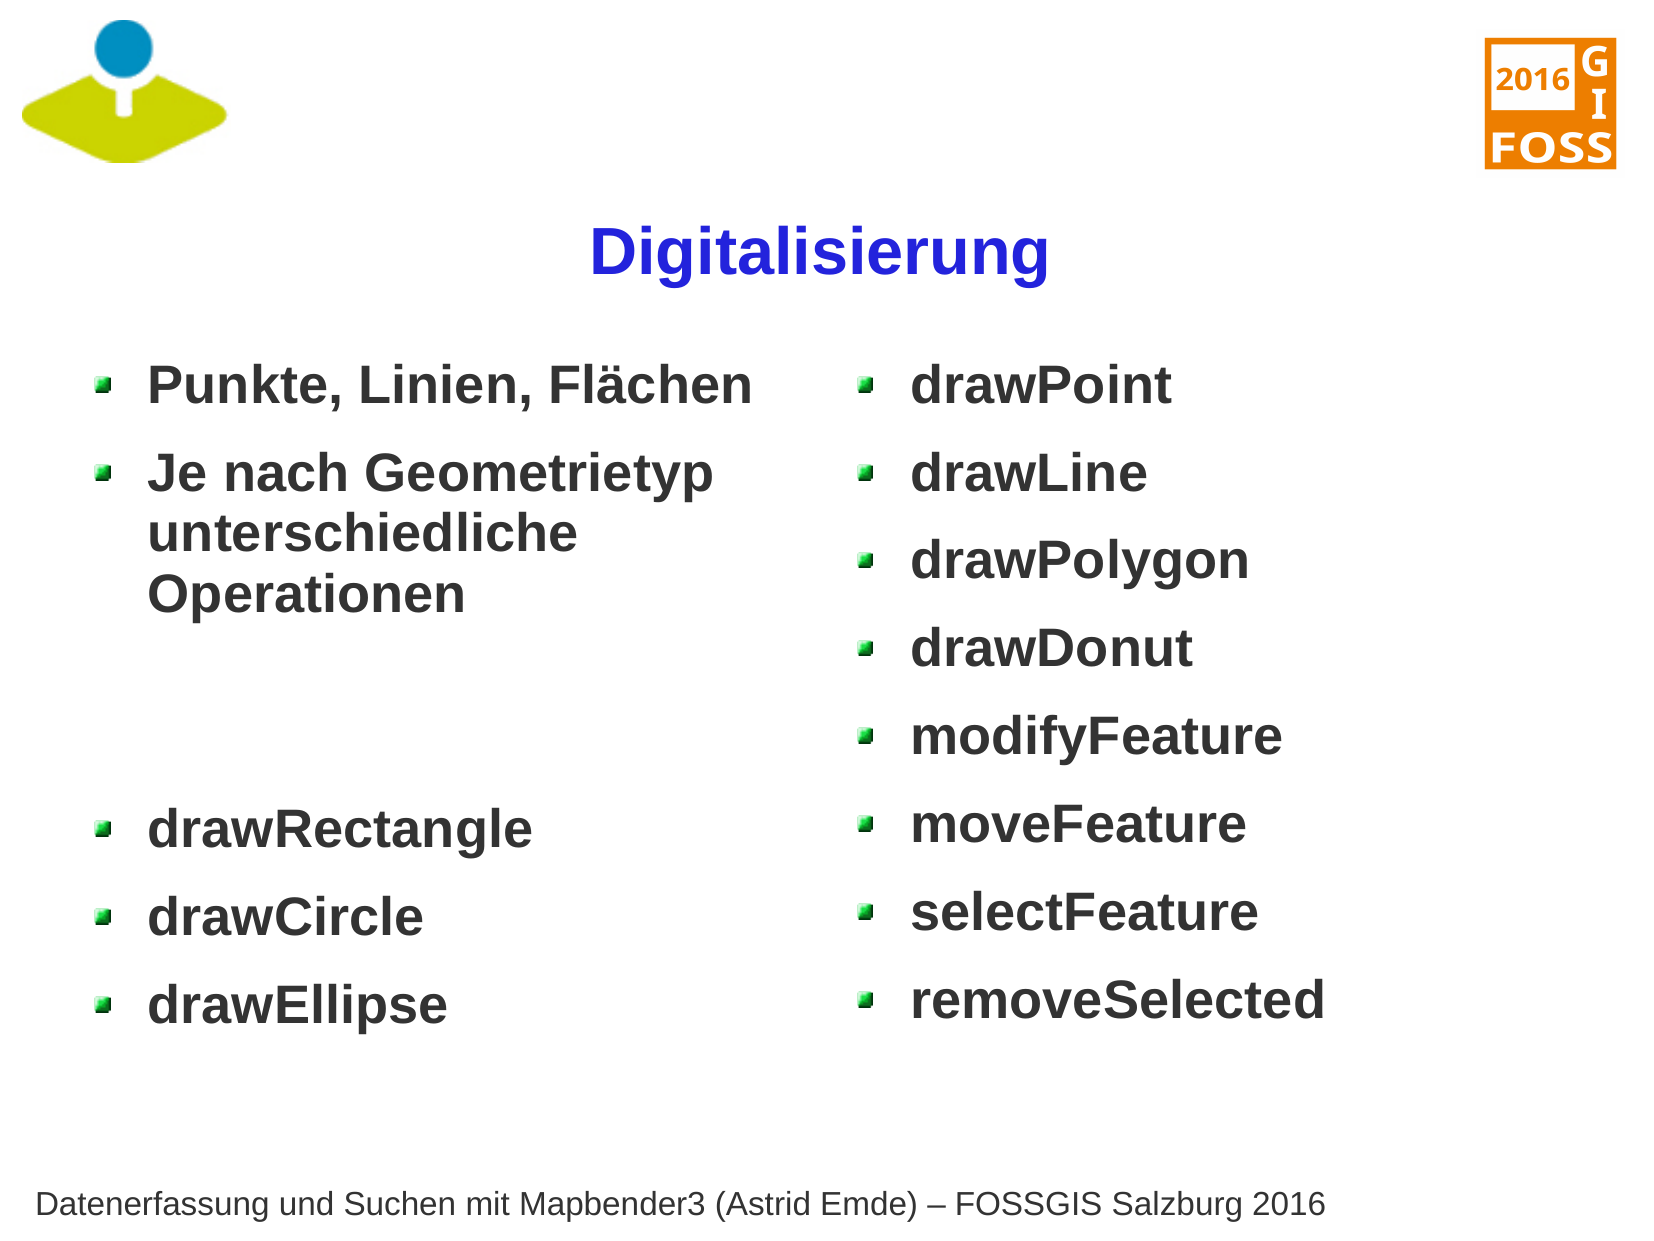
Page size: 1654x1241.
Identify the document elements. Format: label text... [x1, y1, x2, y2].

picture [22, 20, 231, 163]
title Digitalisierung [76, 177, 1565, 325]
list drawPoint drawLine drawPolygon drawDonut modifyFeature moveFeature selectFeature removeSelected [839, 354, 1566, 1173]
picture [1476, 29, 1625, 178]
list Punkte, Linien, Flächen Je nach Geometrietyp unterschiedliche Operationen drawRectangle drawCircle drawEllipse [76, 354, 804, 1241]
